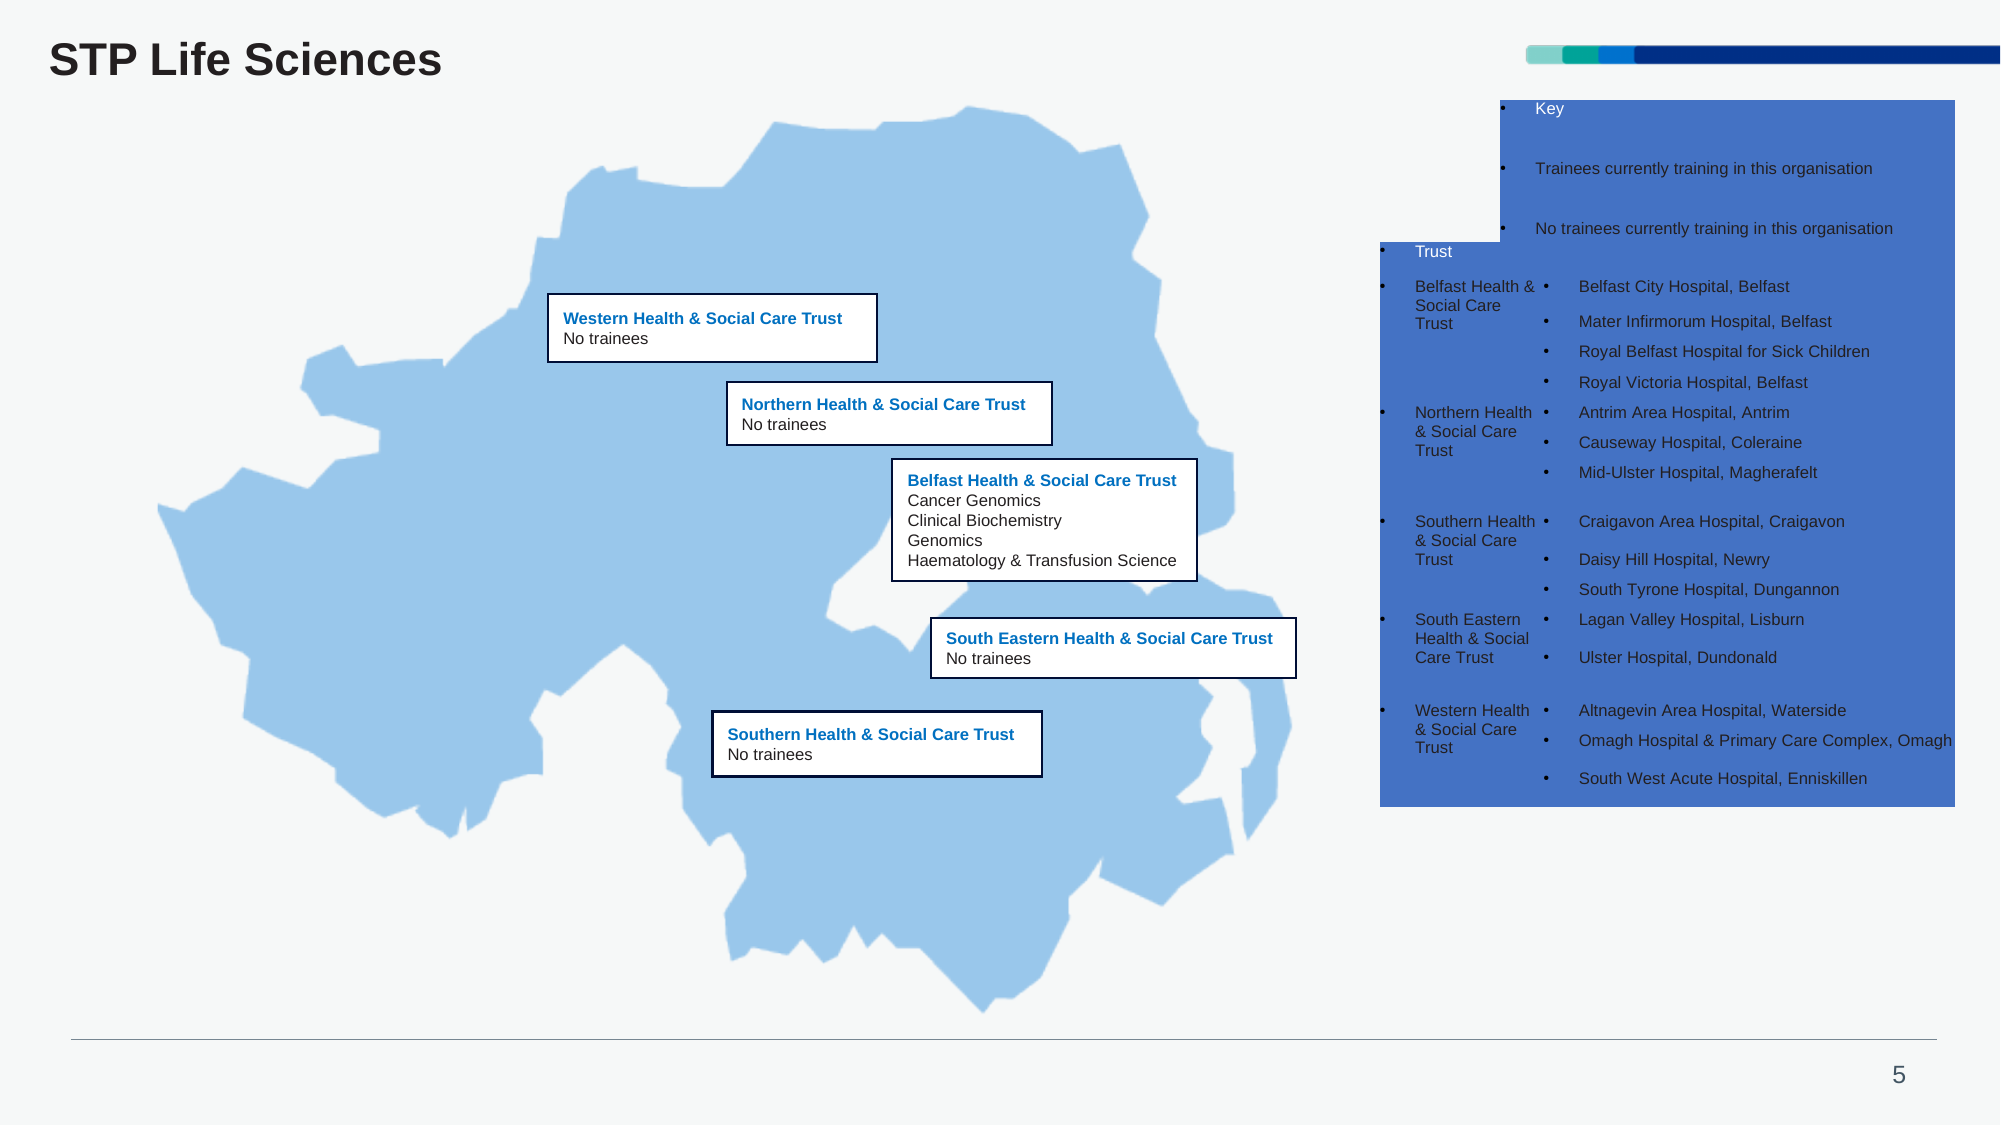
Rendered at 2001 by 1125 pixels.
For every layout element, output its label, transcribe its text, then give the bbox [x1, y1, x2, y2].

text_box Western Health & Social Care Trust No trainees [548, 294, 877, 362]
table_cell Mid-Ulster Hospital, Magherafelt [1543, 464, 1955, 513]
table_cell Omagh Hospital & Primary Care Complex, Omagh [1543, 731, 1955, 769]
table_cell South Eastern Health & Social Care Trust [1380, 611, 1543, 701]
text_box STP Life Sciences [33, 22, 739, 93]
table_cell Belfast Health & Social Care Trust [1380, 277, 1543, 403]
table_header Key [1500, 100, 1897, 160]
text_box South Eastern Health & Social Care Trust No trainees [931, 618, 1296, 678]
table_cell Belfast City Hospital, Belfast [1543, 280, 1955, 312]
table_cell Northern Health & Social Care Trust [1380, 403, 1543, 513]
table_cell [1897, 160, 1955, 220]
table_cell Ulster Hospital, Dundonald [1543, 648, 1955, 701]
table_cell Western Health & Social Care Trust [1380, 701, 1543, 807]
table_cell Causeway Hospital, Coleraine [1543, 433, 1955, 464]
text_box Belfast Health & Social Care Trust Cancer Genomics Clinical Biochemistry Genomics Haematology & Transfusion Science [892, 459, 1197, 581]
table_cell Craigavon Area Hospital, Craigavon [1543, 513, 1955, 550]
table_cell Southern Health & Social Care Trust [1380, 513, 1543, 611]
table_cell Mater Infirmorum Hospital, Belfast [1543, 312, 1955, 343]
table_cell Trainees currently training in this organisation [1500, 160, 1897, 220]
table_cell Daisy Hill Hospital, Newry [1543, 550, 1955, 580]
table_cell Royal Belfast Hospital for Sick Children [1543, 343, 1955, 373]
table_header Trust [1380, 242, 1500, 277]
picture [144, 94, 1307, 1031]
text_box Southern Health & Social Care Trust No trainees [713, 711, 1042, 777]
table_cell Antrim Area Hospital, Antrim [1543, 403, 1955, 433]
table_header [1897, 100, 1955, 160]
table_cell South West Acute Hospital, Enniskillen [1543, 769, 1955, 807]
table_cell Royal Victoria Hospital, Belfast [1543, 373, 1955, 403]
table_cell Lagan Valley Hospital, Lisburn [1543, 611, 1955, 648]
table_cell South Tyrone Hospital, Dungannon [1543, 580, 1955, 611]
table_cell Altnagevin Area Hospital, Waterside [1543, 701, 1955, 731]
table_cell No trainees currently training in this organisation [1500, 220, 1897, 280]
text_box Northern Health & Social Care Trust No trainees [727, 382, 1052, 445]
table_cell [1897, 220, 1955, 280]
